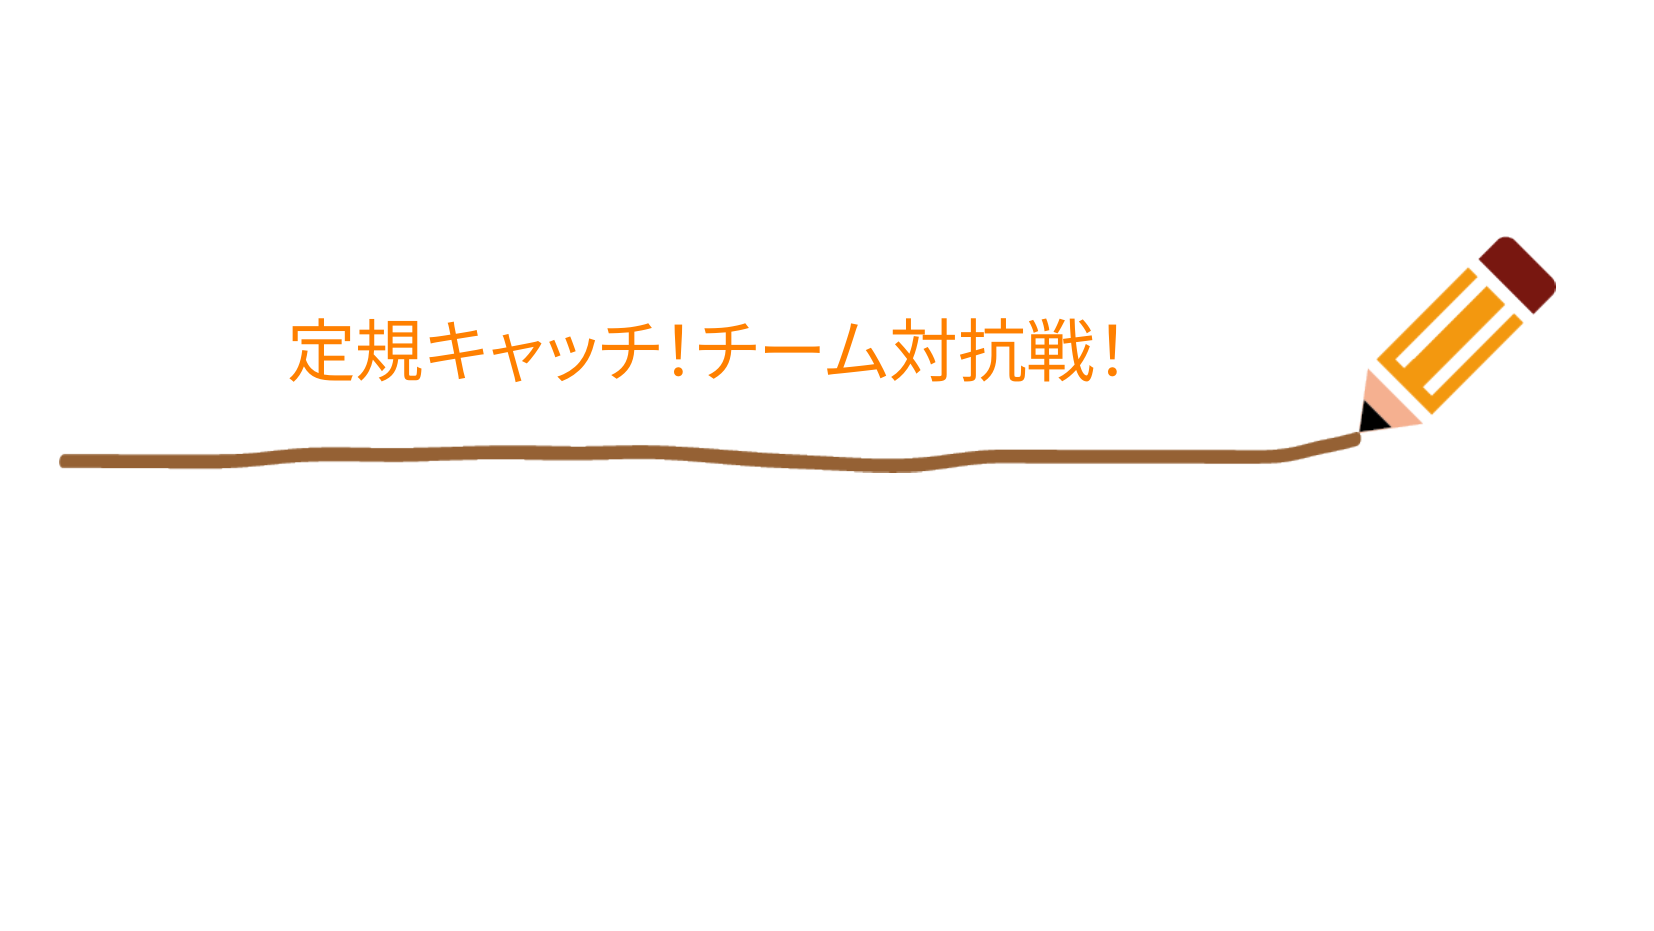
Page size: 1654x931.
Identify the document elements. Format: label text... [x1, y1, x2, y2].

title 定規キャッチ！チーム対抗戦！ [88, 265, 1329, 429]
picture [59, 236, 1556, 473]
